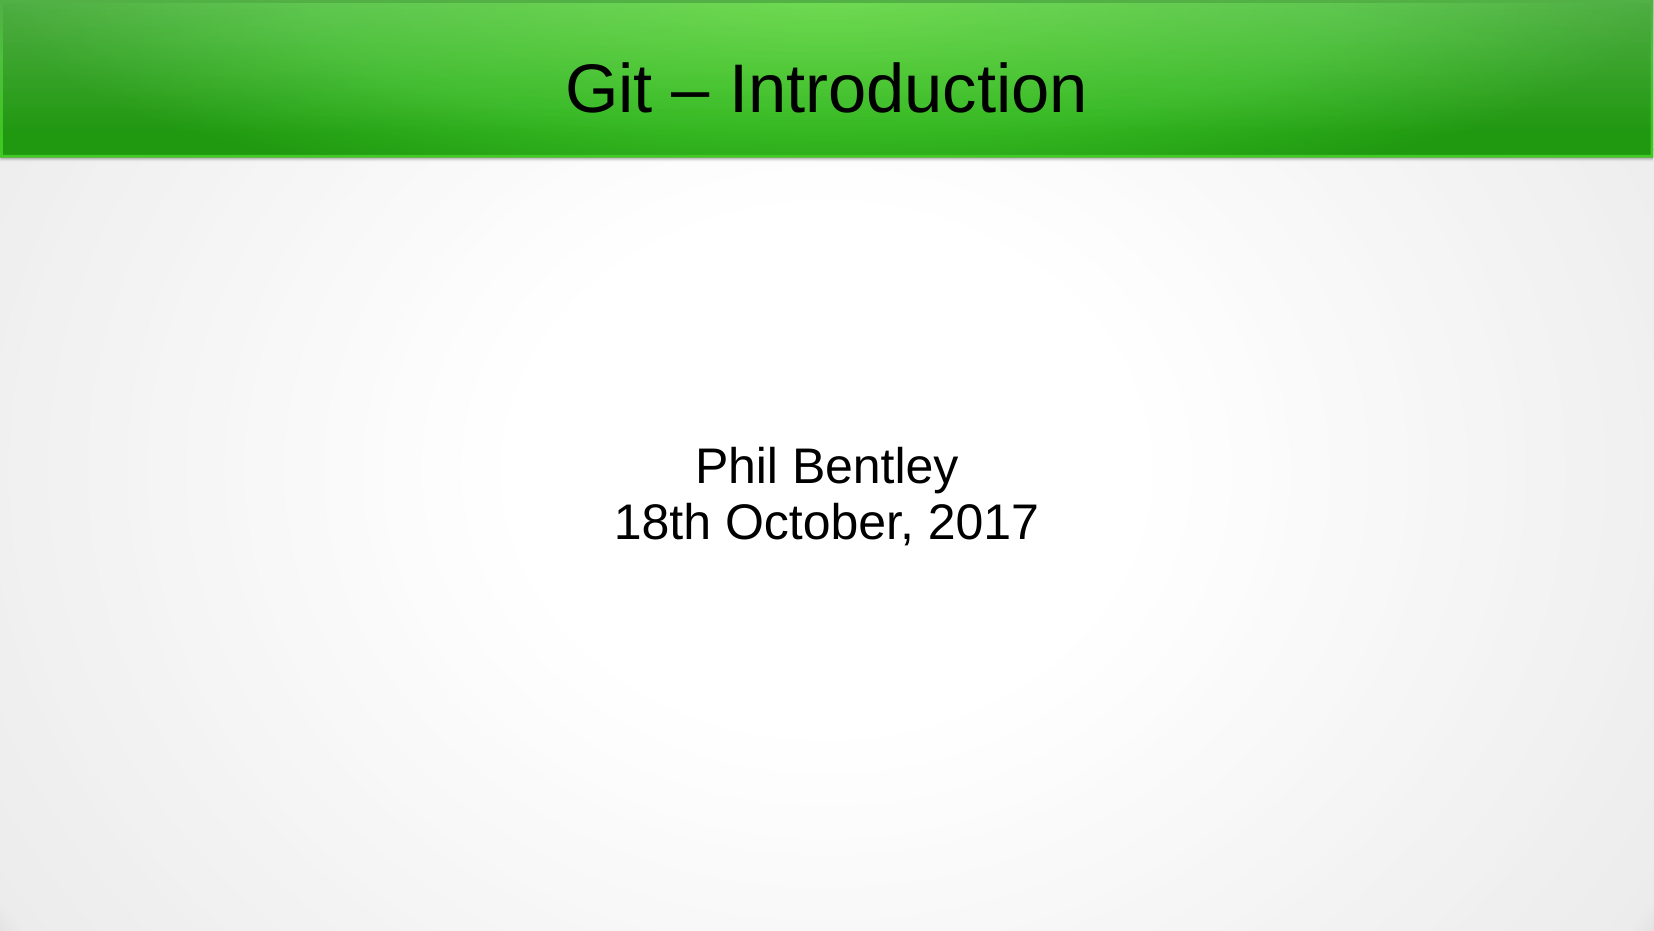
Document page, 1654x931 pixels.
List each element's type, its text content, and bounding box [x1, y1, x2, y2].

subtitle Phil Bentley 18th October, 2017 [82, 224, 1571, 764]
title Git – Introduction [82, 35, 1571, 142]
